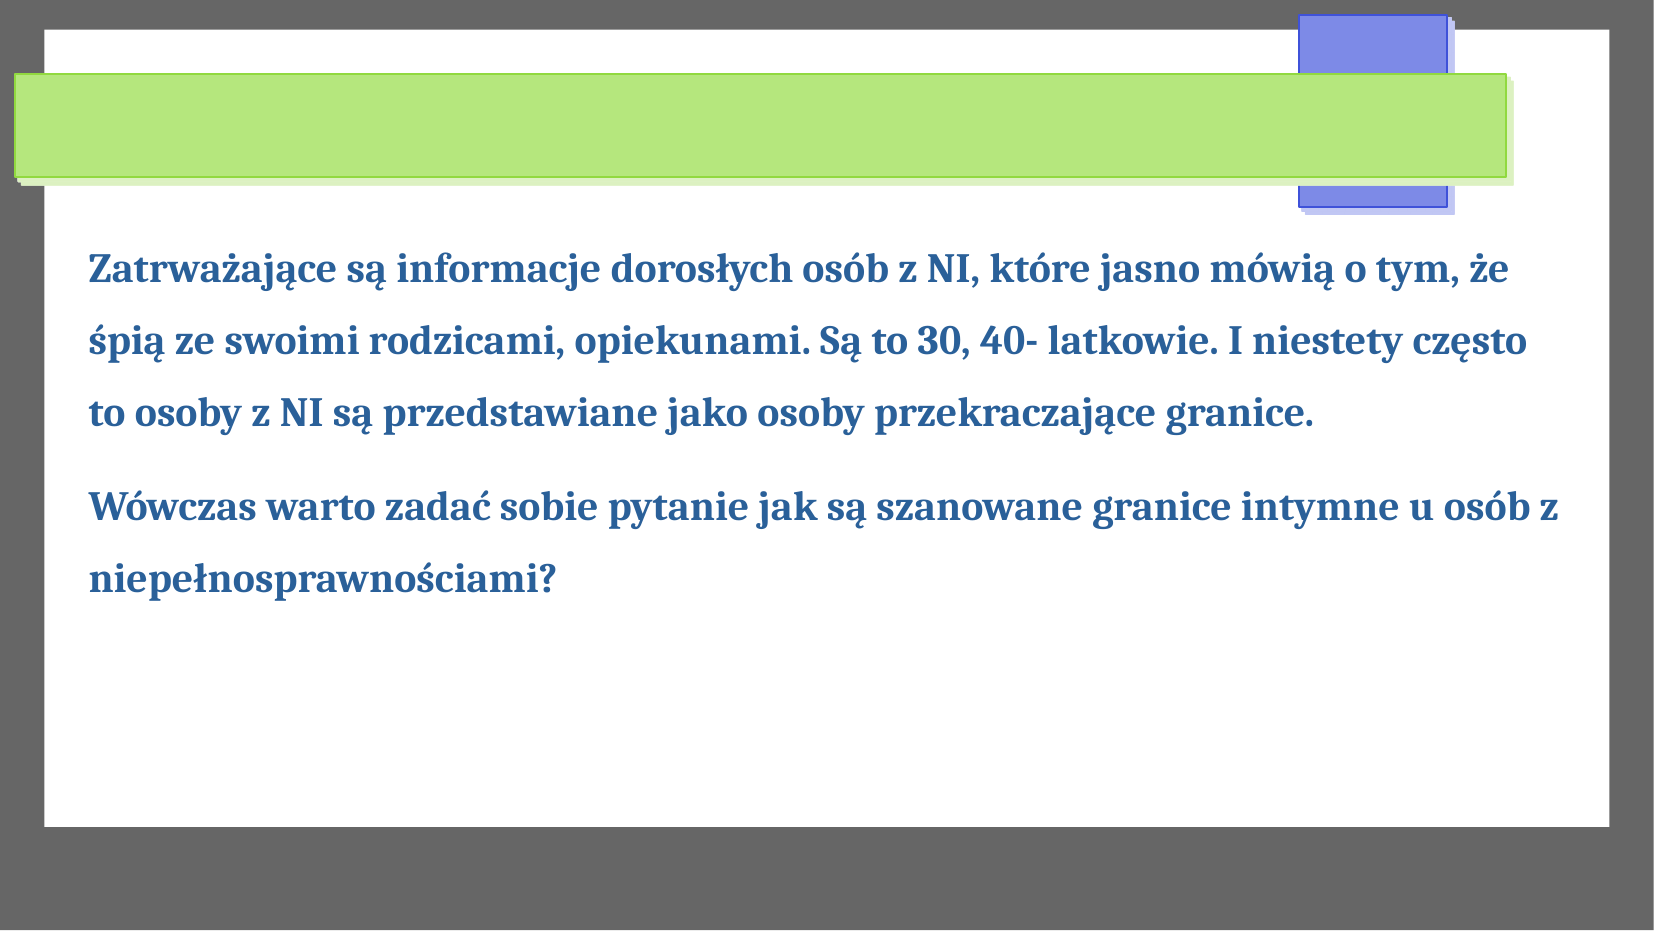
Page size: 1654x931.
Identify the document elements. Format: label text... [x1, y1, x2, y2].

list Zatrważające są informacje dorosłych osób z NI, które jasno mówią o tym, że śpią ze swoimi rodzicami, opiekunami. Są to 30, 40- latkowie. I niestety często to osoby z NI są przedstawiane jako osoby przekraczające granice. Wówczas warto zadać sobie pytanie jak są szanowane granice intymne u osób z niepełnosprawnościami? [88, 221, 1565, 813]
